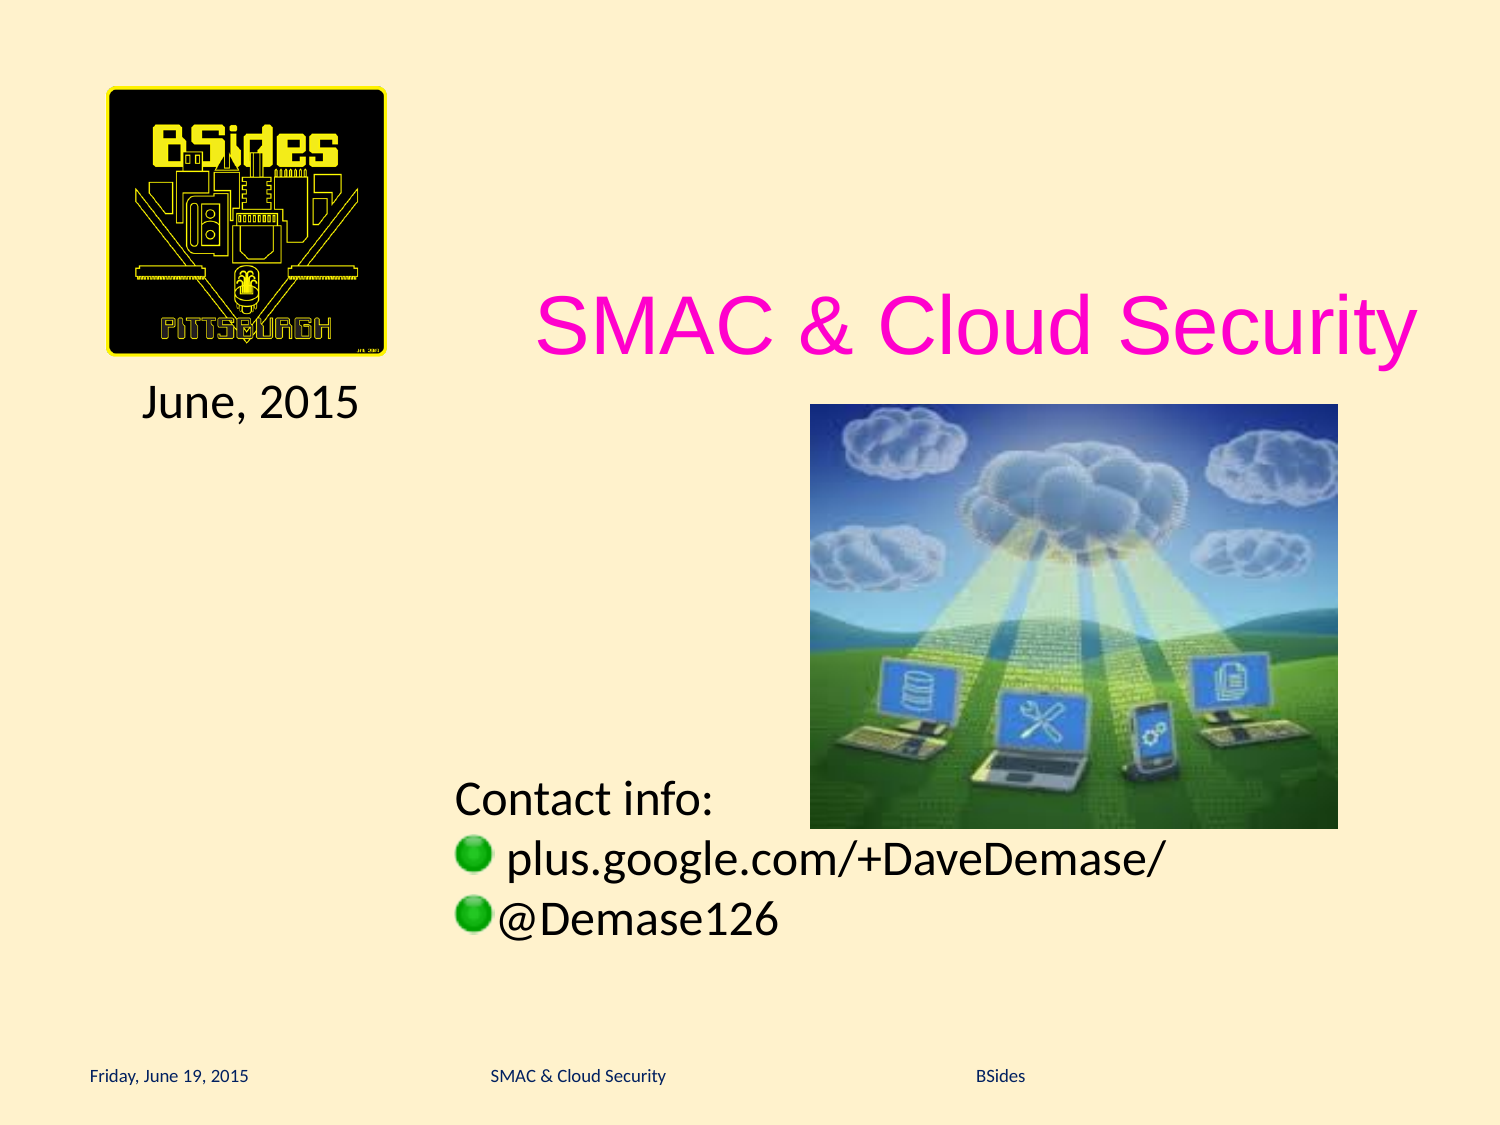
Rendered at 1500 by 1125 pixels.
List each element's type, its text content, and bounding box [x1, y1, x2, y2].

picture [105, 86, 387, 357]
text_box SMAC & Cloud Security [512, 264, 1442, 369]
picture [454, 834, 495, 875]
text_box Friday, June 19, 2015 SMAC & Cloud Security BSides [74, 1042, 1395, 1103]
picture [810, 404, 1338, 829]
text_box June, 2015 [13, 361, 489, 549]
text_box Contact info: plus.google.com/+DaveDemase/ @Demase126 [440, 757, 1455, 1005]
picture [454, 894, 495, 935]
